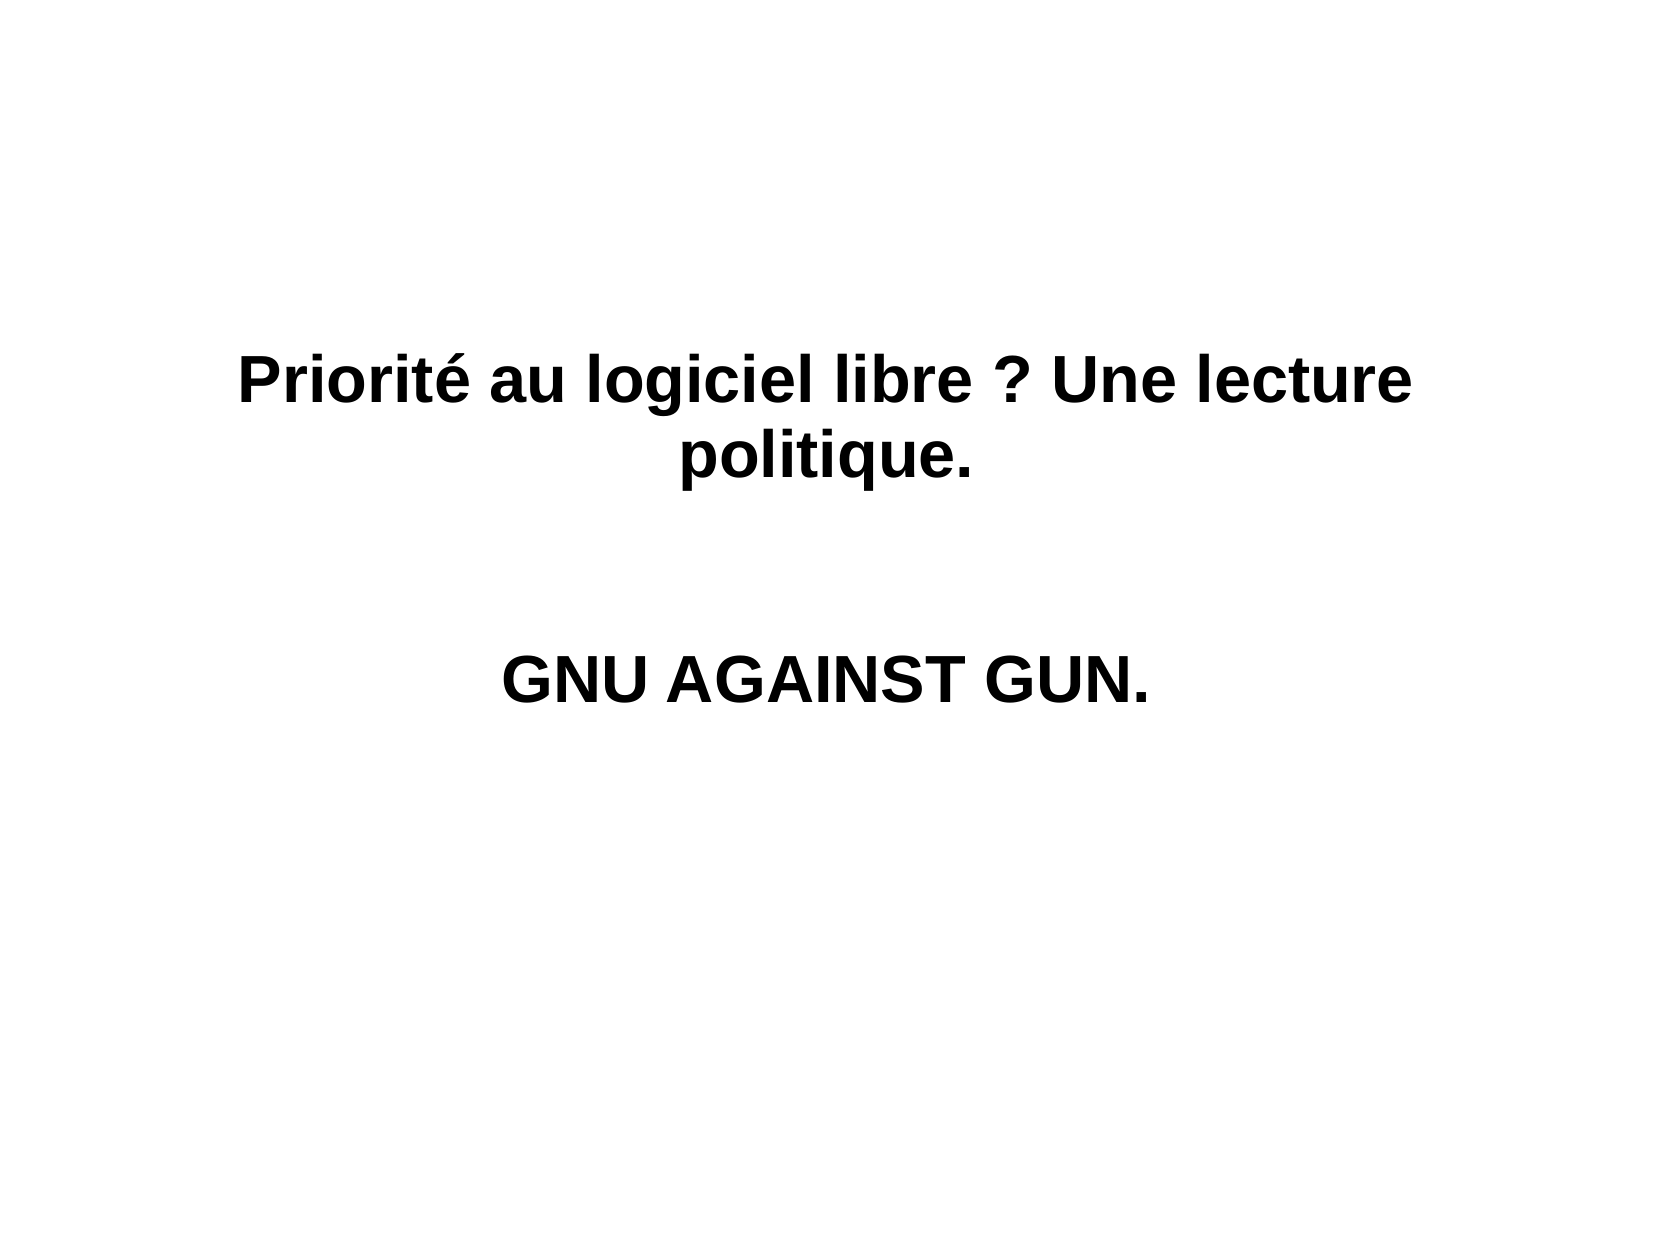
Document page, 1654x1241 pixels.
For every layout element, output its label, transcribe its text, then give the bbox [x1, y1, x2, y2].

subtitle Priorité au logiciel libre ? Une lecture politique. GNU AGAINST GUN. [82, 49, 1571, 1010]
